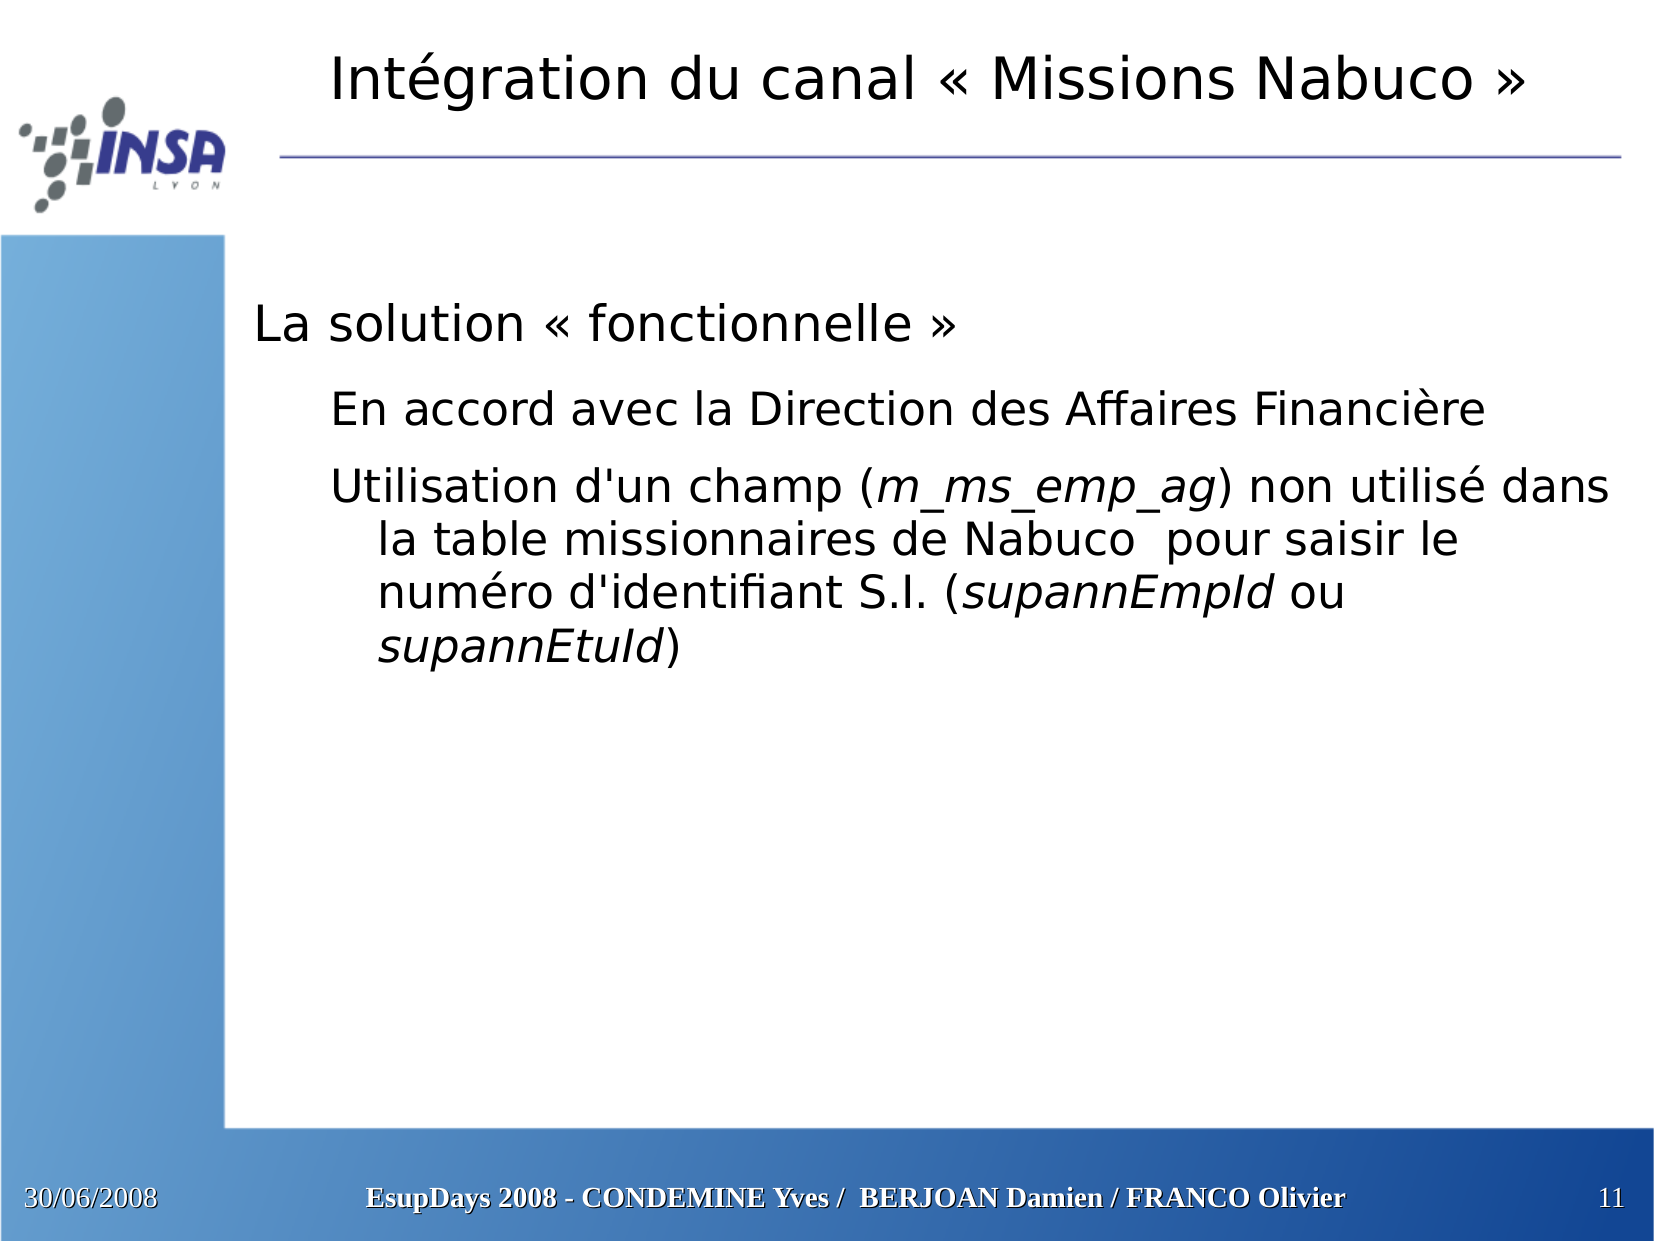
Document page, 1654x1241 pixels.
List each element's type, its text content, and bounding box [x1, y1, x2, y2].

list La solution « fonctionnelle » En accord avec la Direction des Affaires Financière Utilisation d'un champ (m_ms_emp_ag) non utilisé dans la table missionnaires de Nabuco pour saisir le numéro d'identifiant S.I. (supannEmpId ou supannEtuId) [236, 295, 1625, 1108]
title Intégration du canal « Missions Nabuco » [236, 11, 1625, 148]
picture [0, 0, 1654, 1241]
